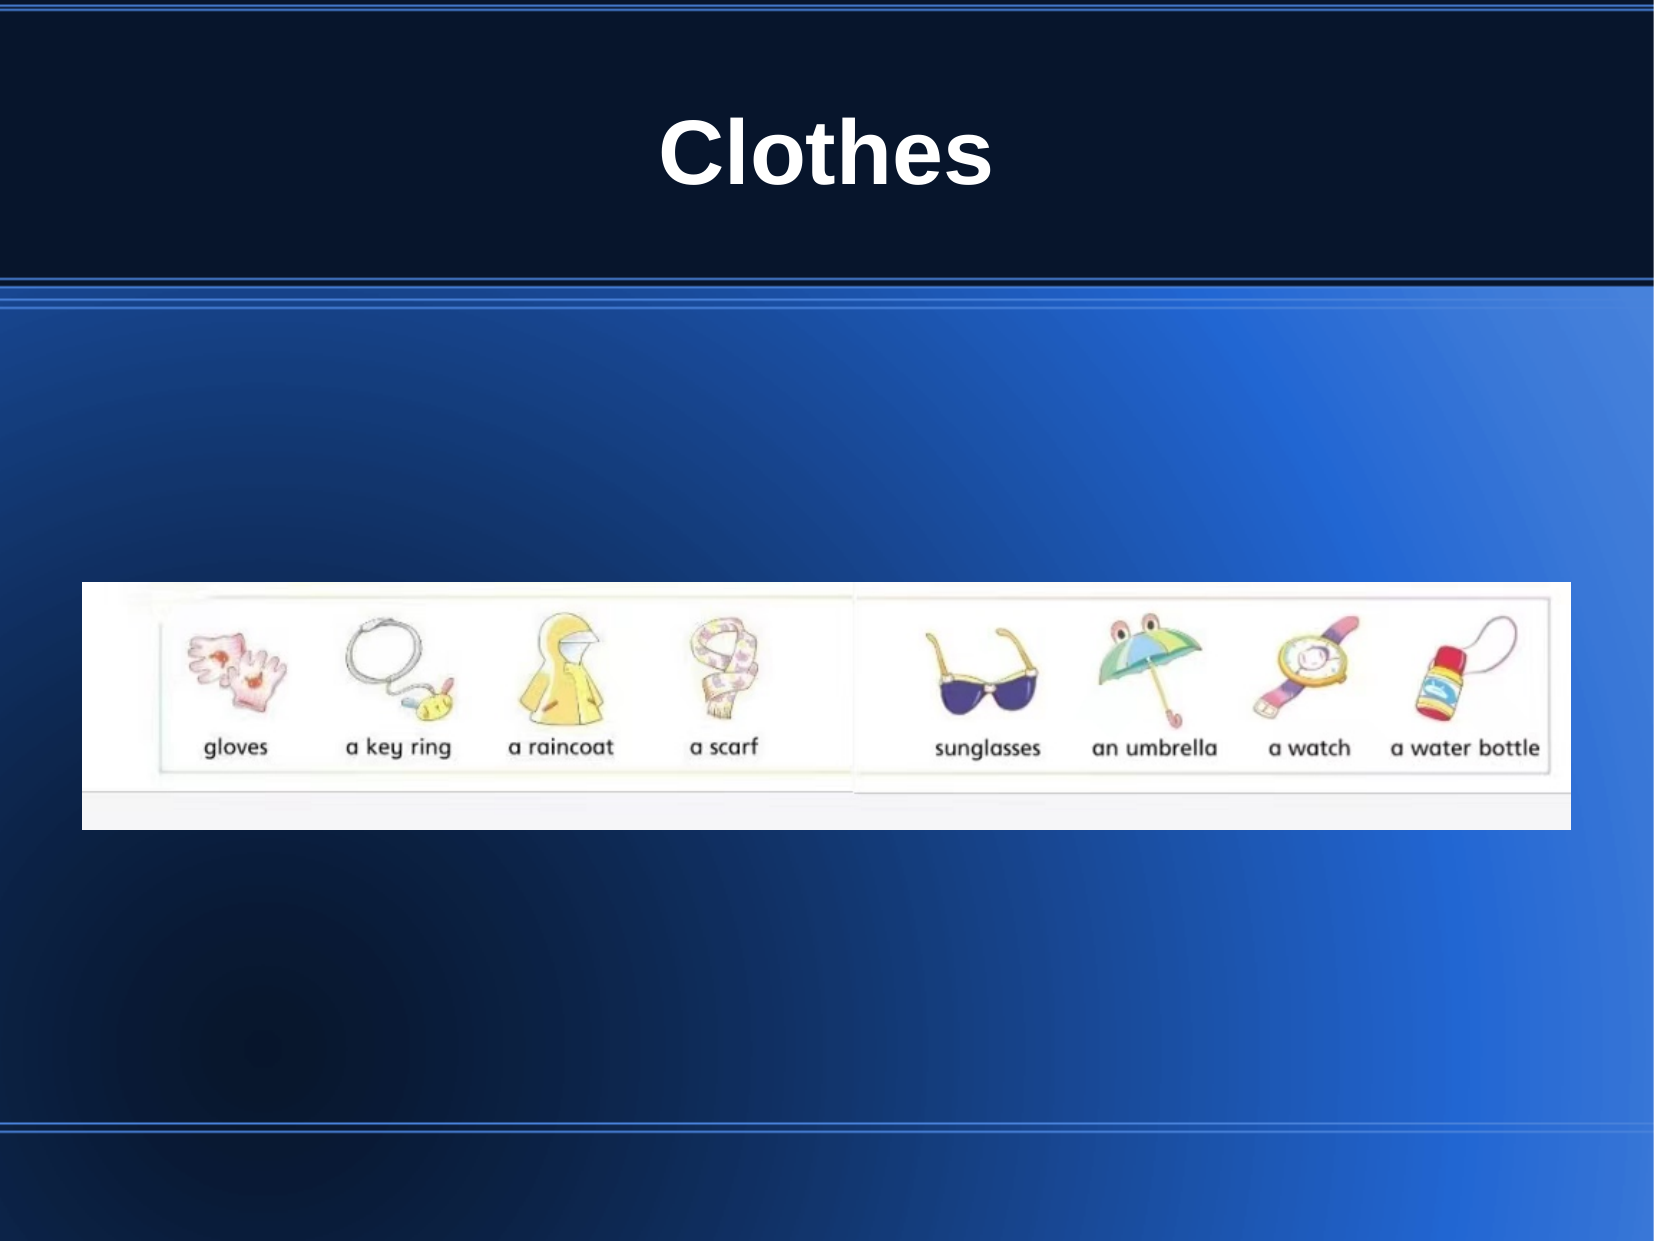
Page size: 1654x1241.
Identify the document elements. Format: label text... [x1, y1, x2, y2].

picture [0, 0, 1654, 1241]
title Clothes [82, 49, 1571, 257]
